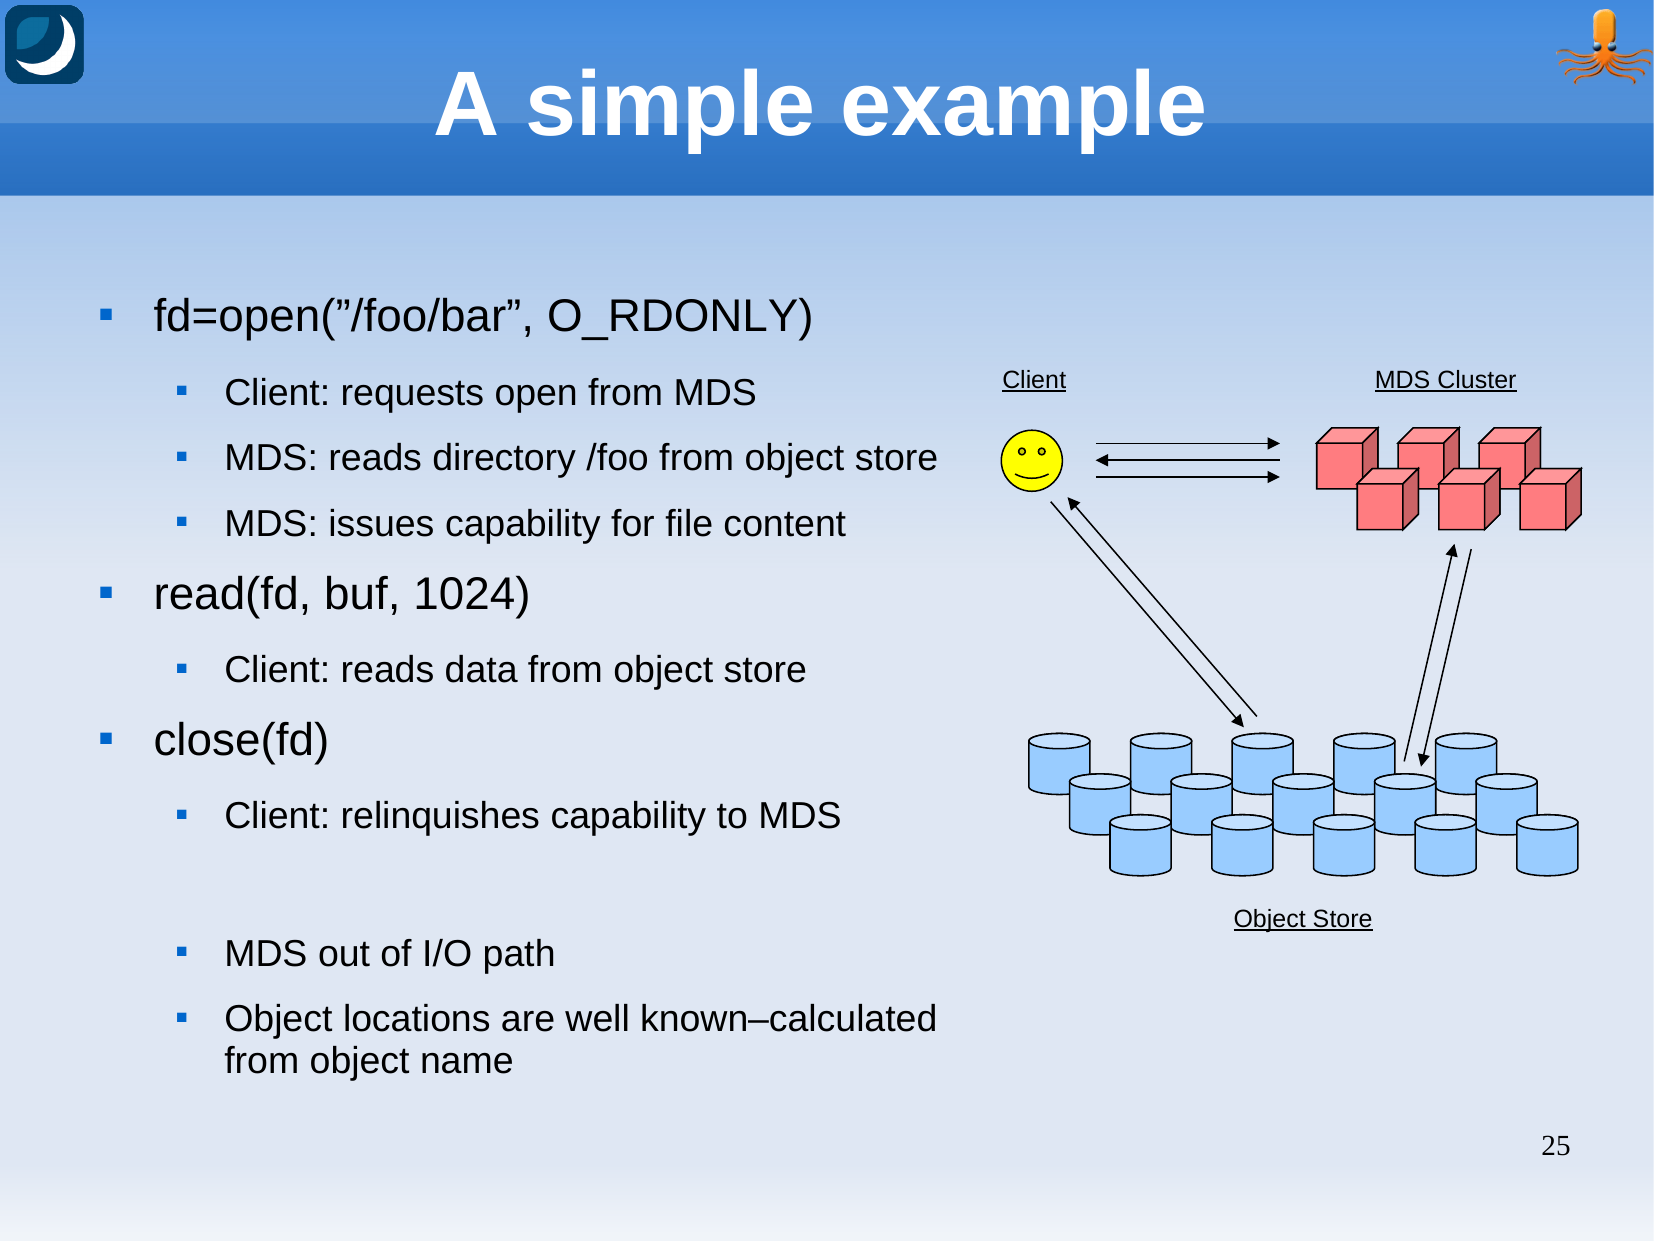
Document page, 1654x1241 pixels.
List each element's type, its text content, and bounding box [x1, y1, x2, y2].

title A simple example [76, 0, 1565, 208]
text_box [1028, 742, 1578, 876]
picture [0, 0, 1654, 1241]
text_box Client [987, 356, 1082, 402]
text_box MDS Cluster [1360, 356, 1532, 402]
text_box [1001, 430, 1063, 492]
text_box Object Store [1218, 895, 1388, 941]
text_box [1316, 427, 1582, 530]
list fd=open(”/foo/bar”, O_RDONLY) Client: requests open from MDS MDS: reads directory /foo from object store MDS: issues capability for file content read(fd, buf, 1024) Client: reads data from object store close(fd) Client: relinquishes capability to MDS MDS out of I/O path Object locations are well known–calculated from object name [82, 290, 976, 1109]
